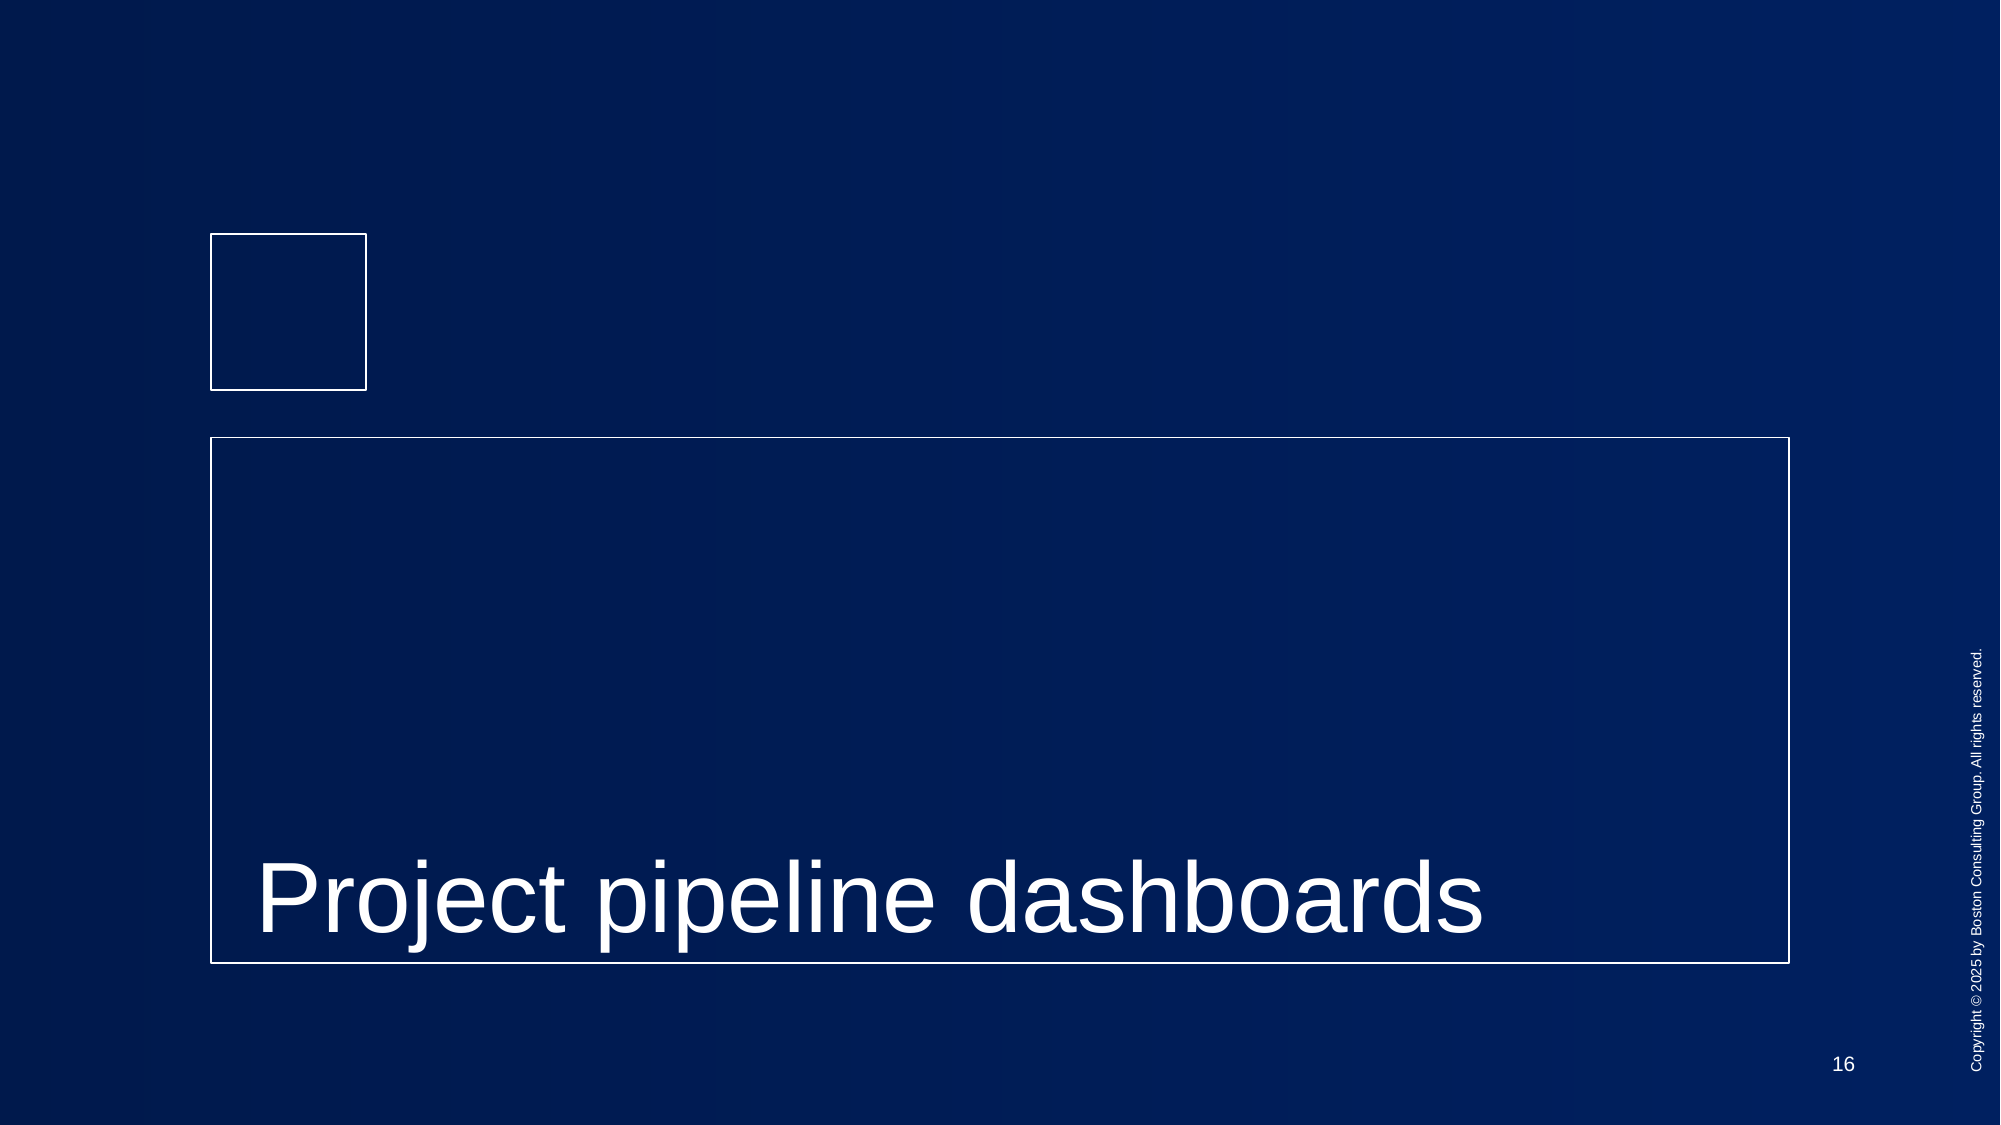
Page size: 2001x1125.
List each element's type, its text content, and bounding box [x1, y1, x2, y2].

text_box Project pipeline dashboards [210, 437, 1790, 963]
